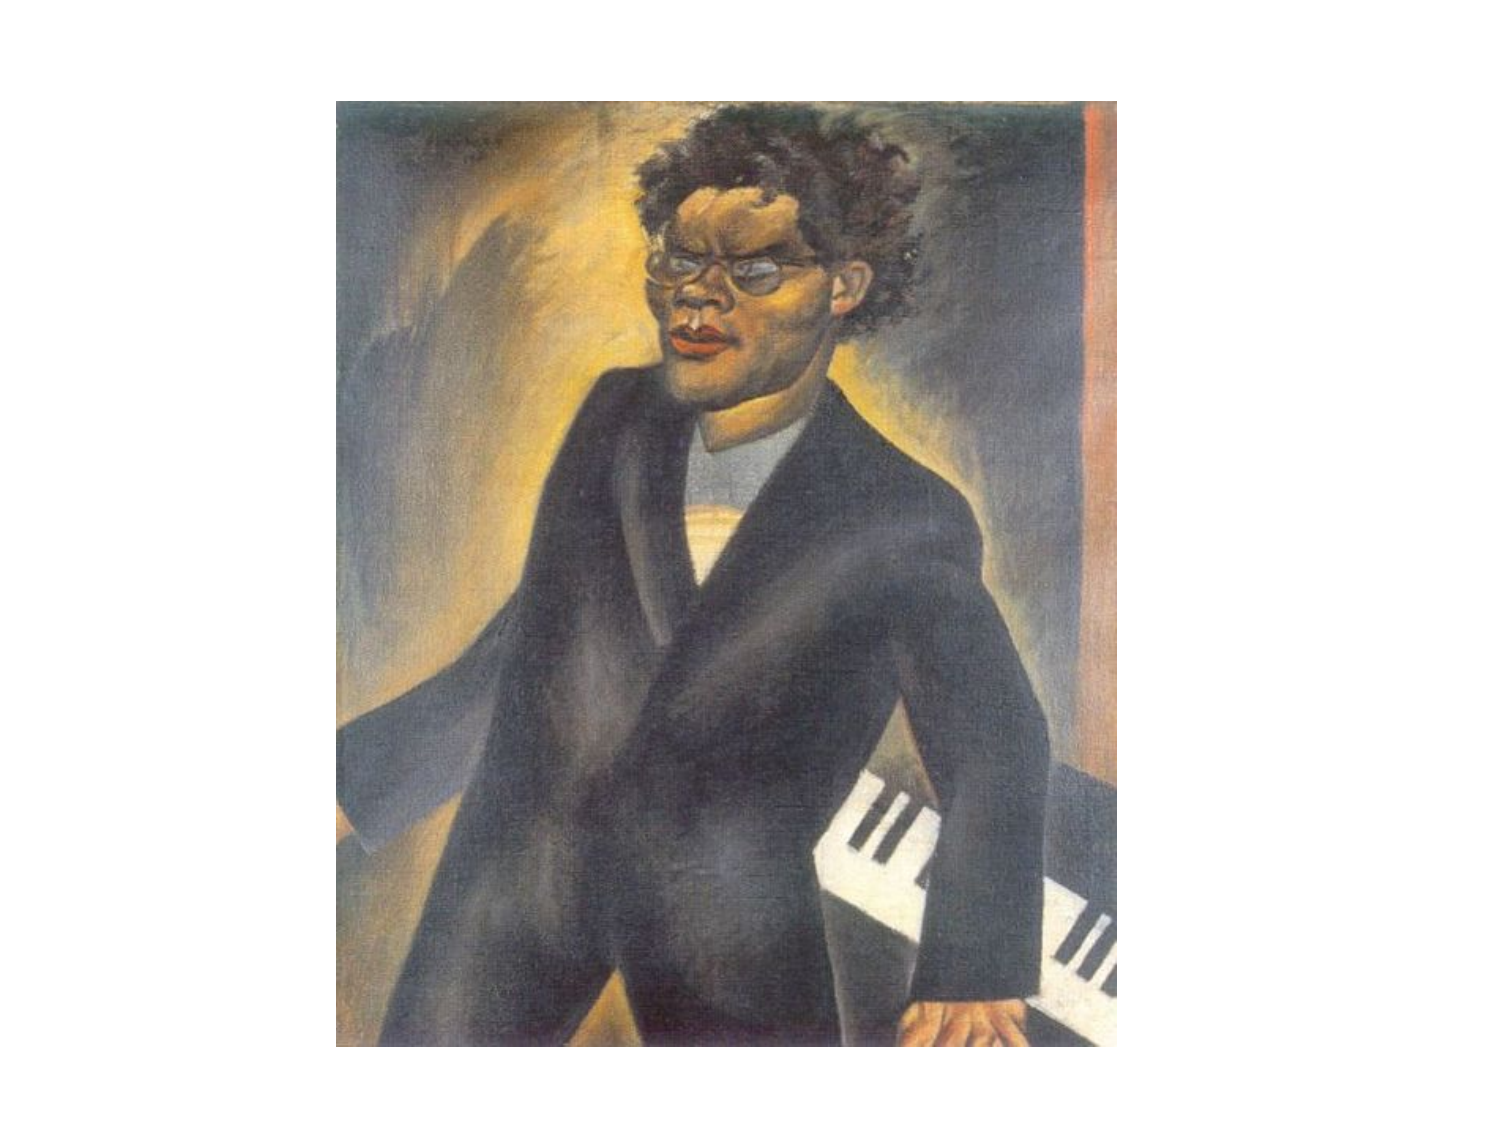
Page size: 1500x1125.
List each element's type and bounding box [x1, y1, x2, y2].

picture [336, 101, 1117, 1047]
